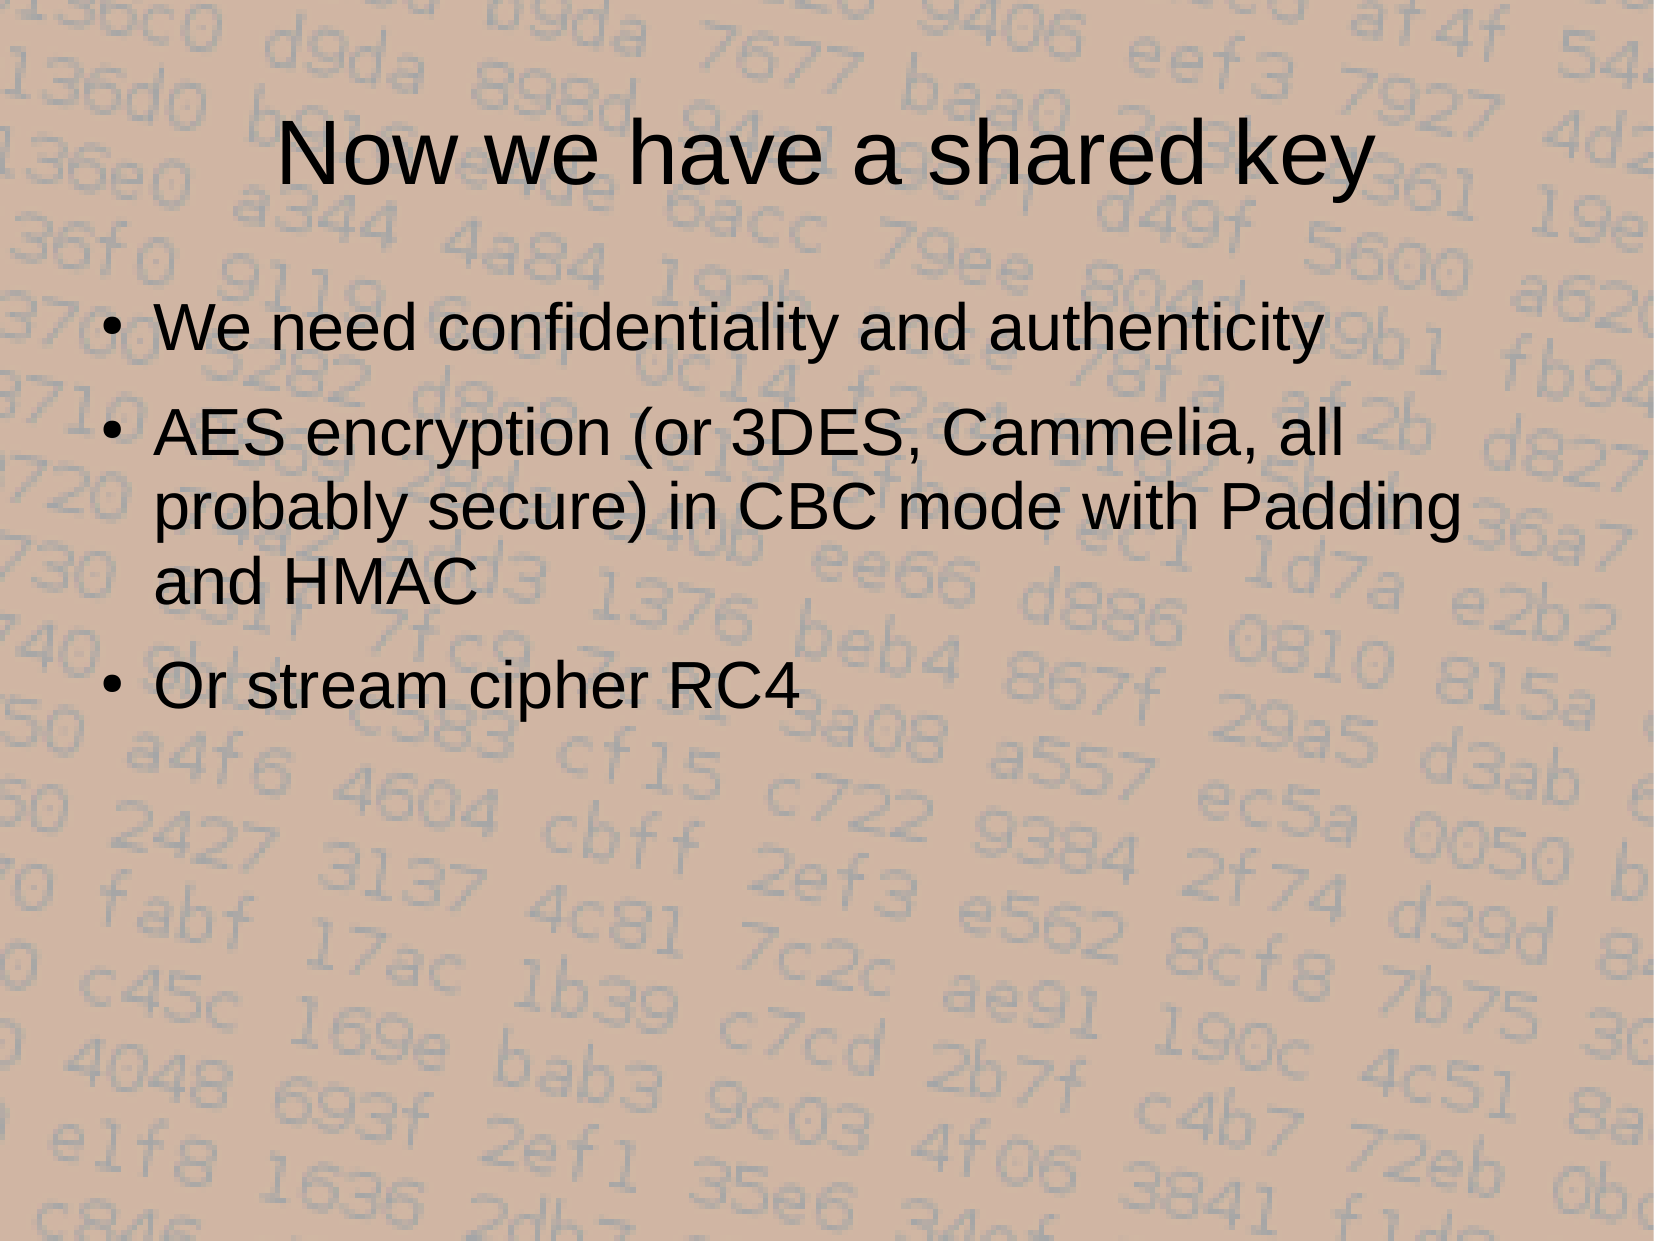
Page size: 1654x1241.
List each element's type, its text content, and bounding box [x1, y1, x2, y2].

title Now we have a shared key [82, 49, 1571, 257]
picture [0, 0, 1654, 1241]
list We need confidentiality and authenticity AES encryption (or 3DES, Cammelia, all probably secure) in CBC mode with Padding and HMAC Or stream cipher RC4 [82, 290, 1571, 1010]
